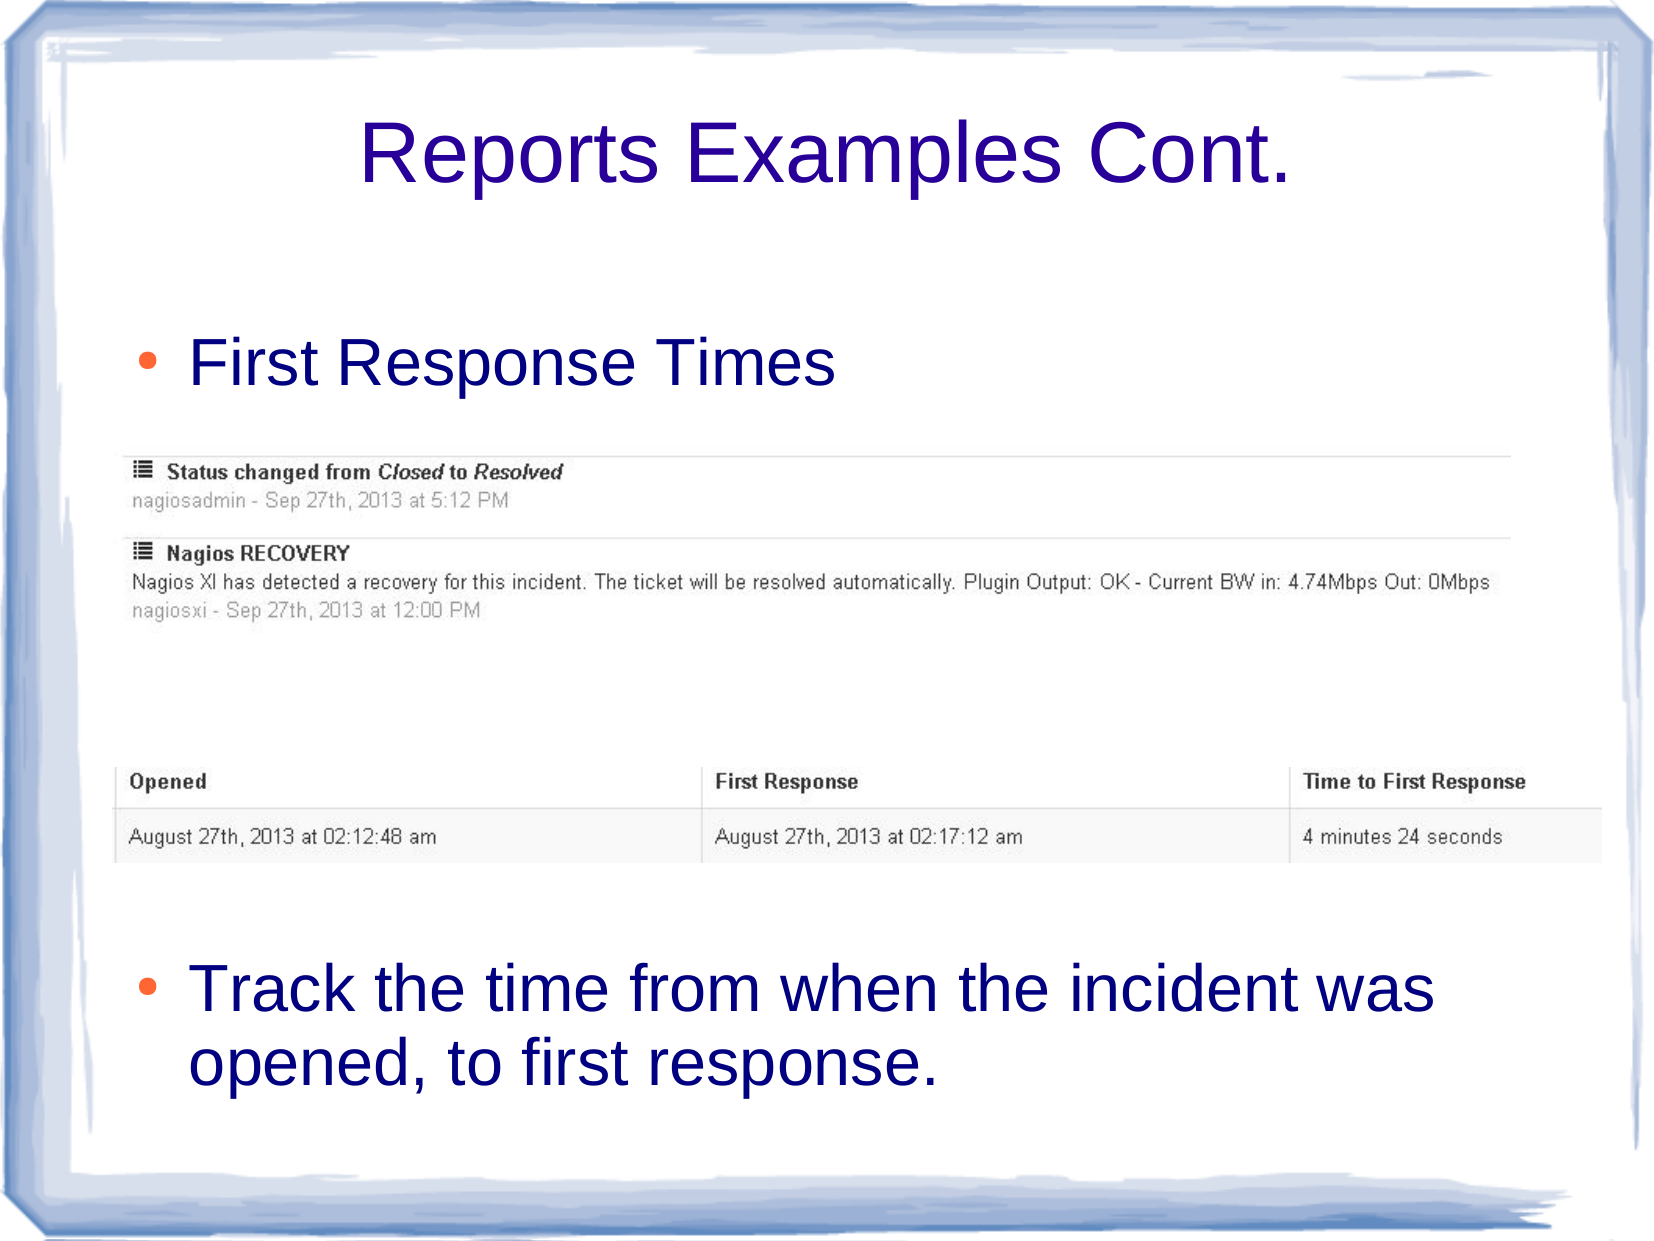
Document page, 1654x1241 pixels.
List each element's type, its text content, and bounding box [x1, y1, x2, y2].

title Reports Examples Cont. [82, 49, 1571, 257]
list First Response Times Track the time from when the incident was opened, to first response. [118, 863, 1571, 1101]
list First Response Times Track the time from when the incident was opened, to first response. [118, 324, 1571, 767]
picture [0, 0, 1654, 1241]
